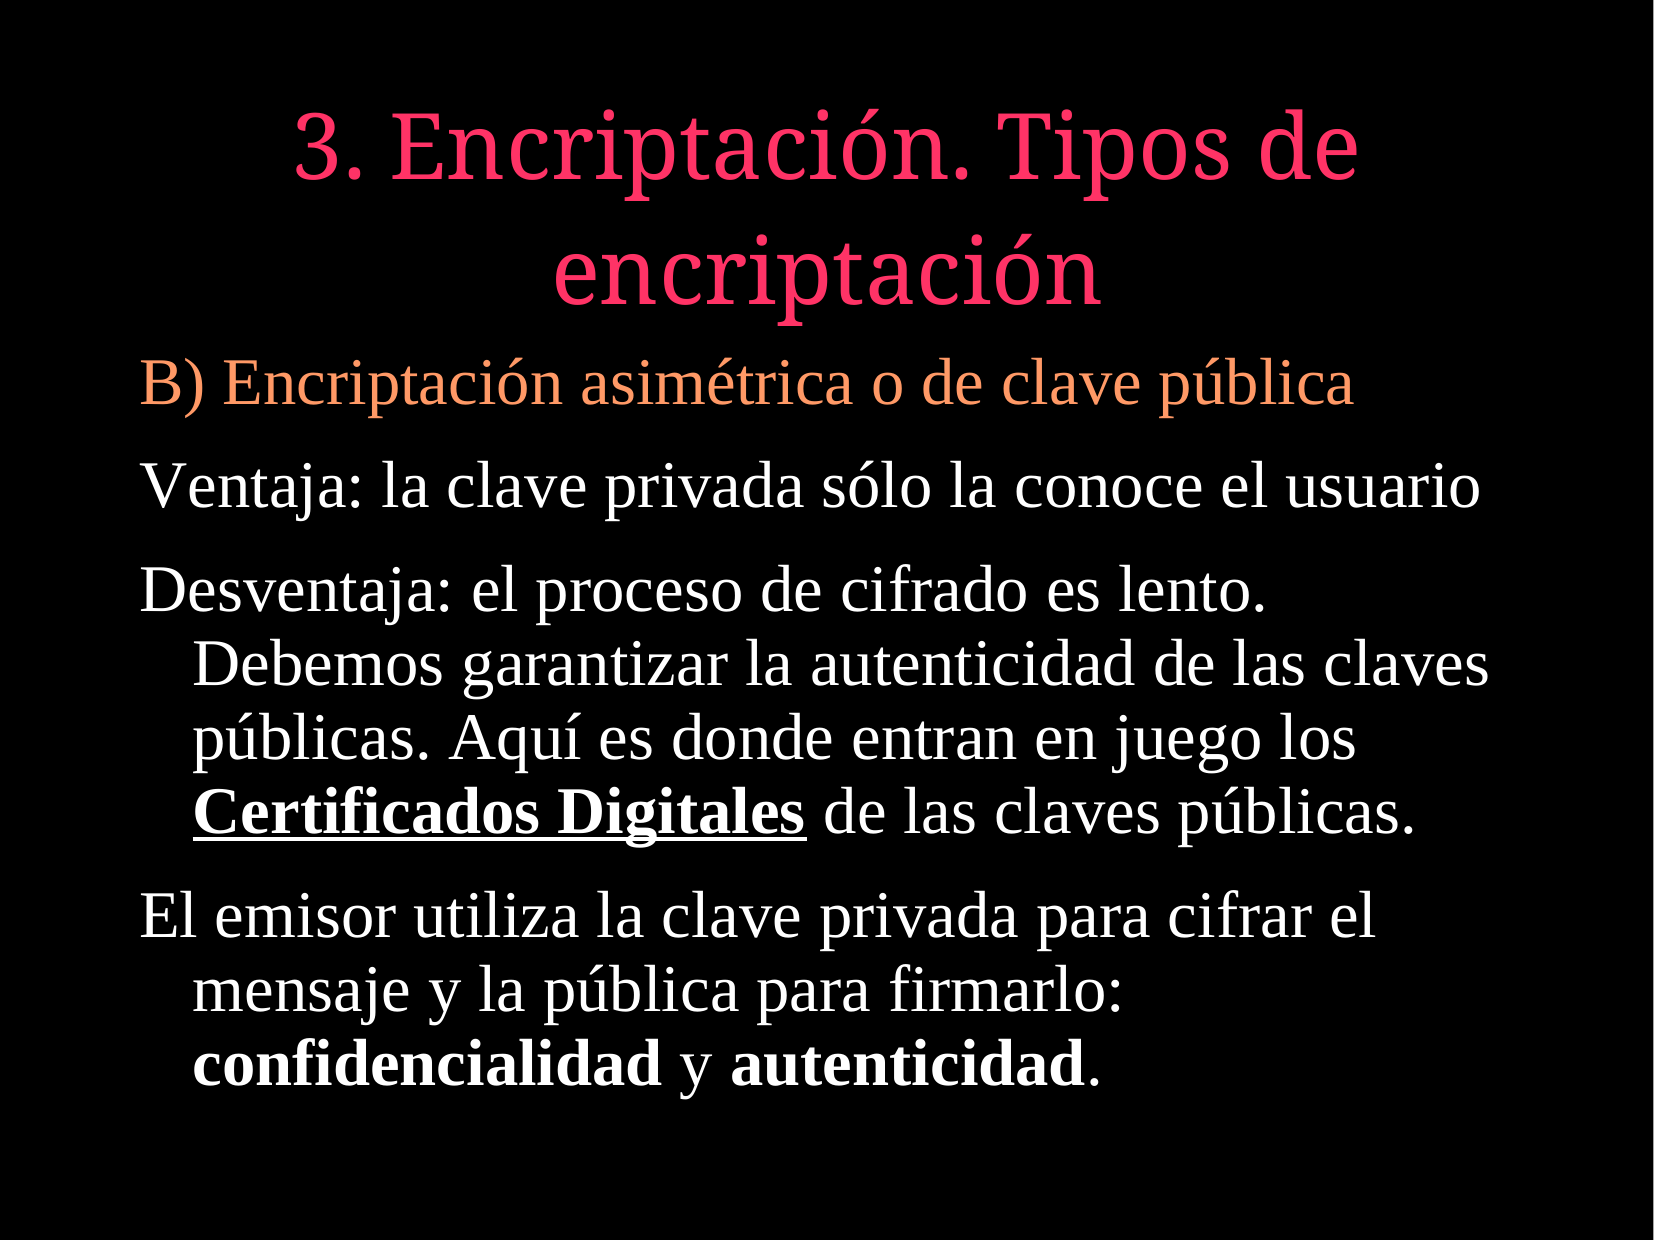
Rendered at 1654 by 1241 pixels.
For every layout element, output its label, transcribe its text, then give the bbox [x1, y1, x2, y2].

list B) Encriptación asimétrica o de clave pública Ventaja: la clave privada sólo la conoce el usuario Desventaja: el proceso de cifrado es lento. Debemos garantizar la autenticidad de las claves públicas. Aquí es donde entran en juego los Certificados Digitales de las claves públicas. El emisor utiliza la clave privada para cifrar el mensaje y la pública para firmarlo: confidencialidad y autenticidad. [121, 344, 1534, 1174]
title 3. Encriptación. Tipos de encriptación [121, 82, 1534, 331]
